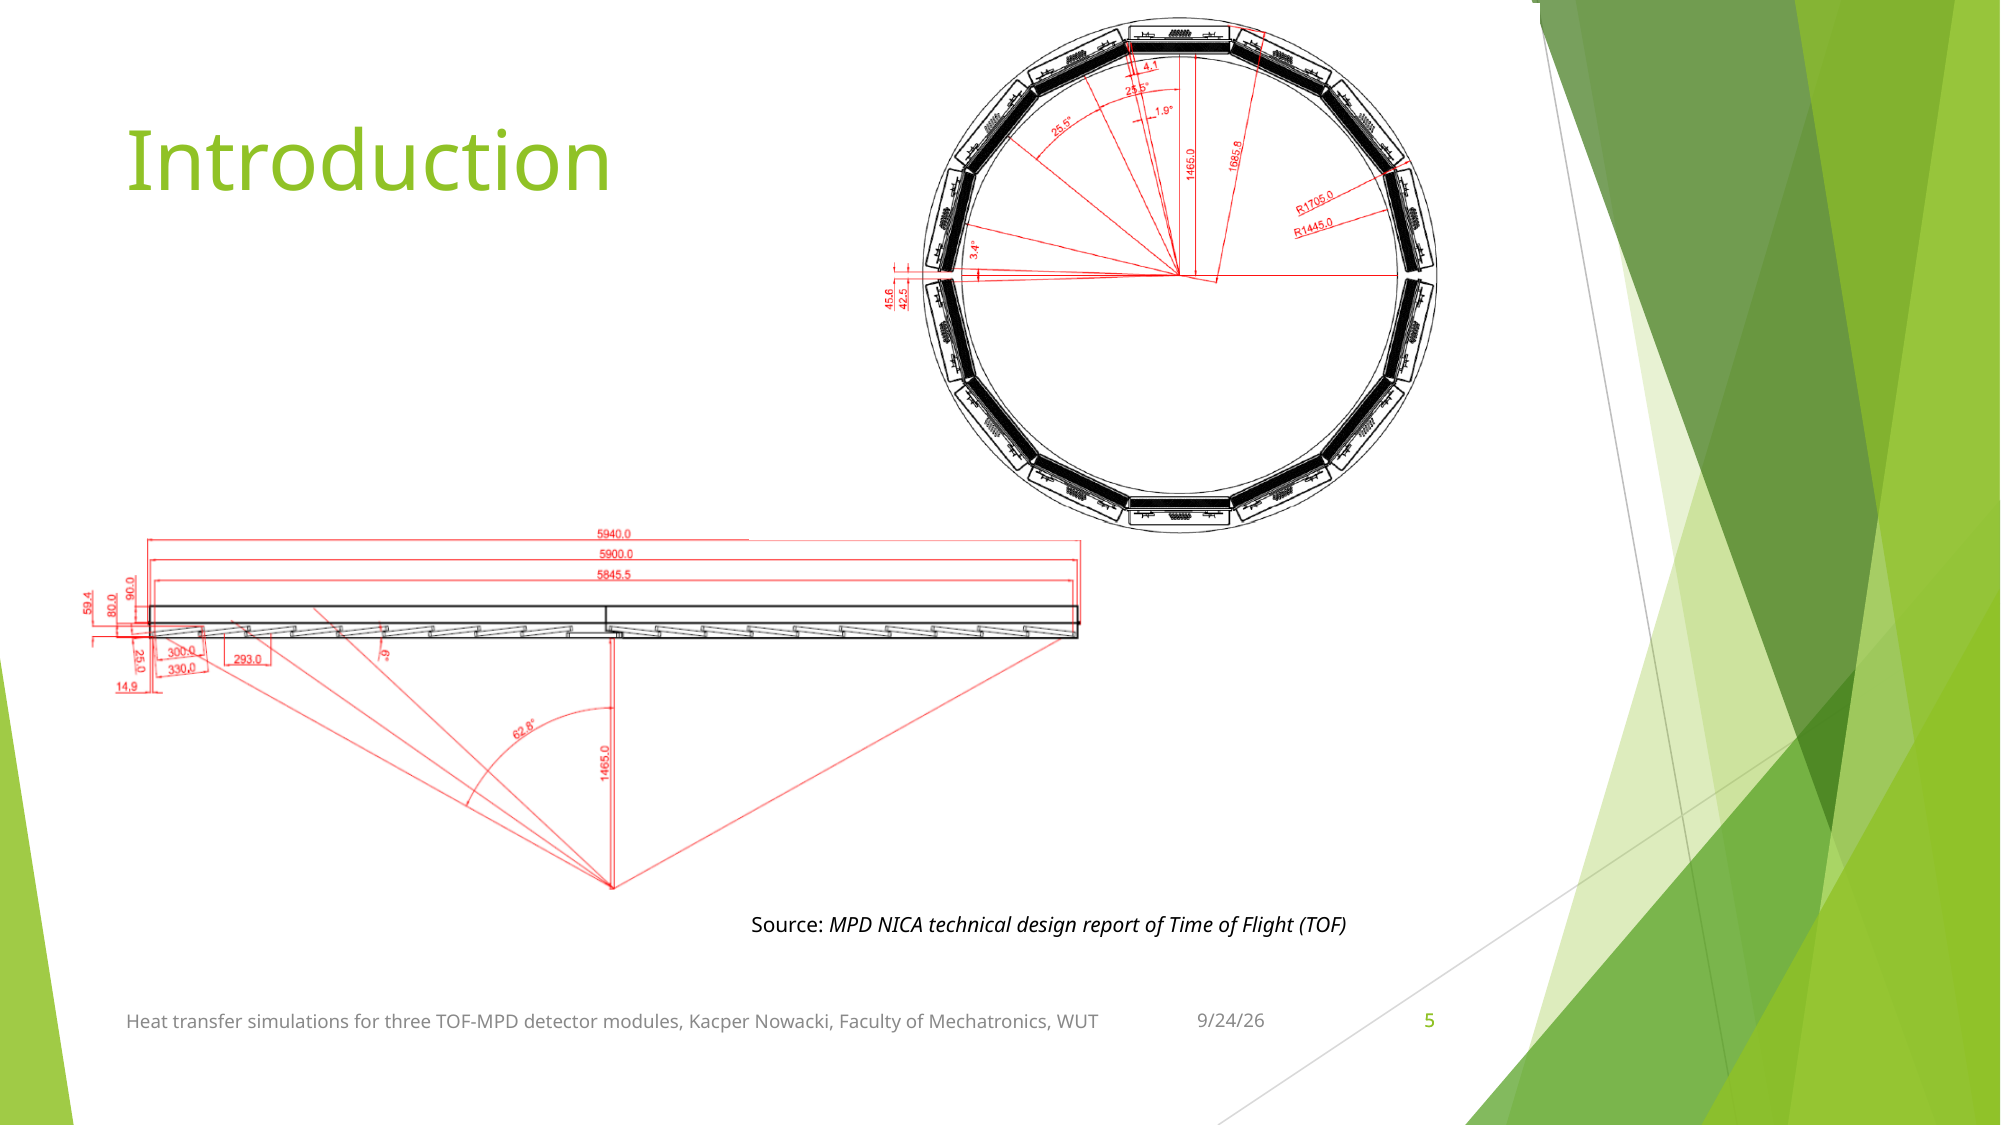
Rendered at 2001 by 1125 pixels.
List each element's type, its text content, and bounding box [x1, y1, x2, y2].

text_box 10/20/2019 [1181, 991, 1332, 1051]
text_box [1409, 991, 1522, 1051]
title Introduction [111, 99, 749, 317]
text_box Source: MPD NICA technical design report of Time of Flight (TOF) [736, 903, 1390, 945]
text_box Heat transfer simulations for three TOF-MPD detector modules, Kacper Nowacki, Faculty of Mechatronics, WUT [111, 991, 1145, 1051]
picture [43, 3, 1540, 897]
